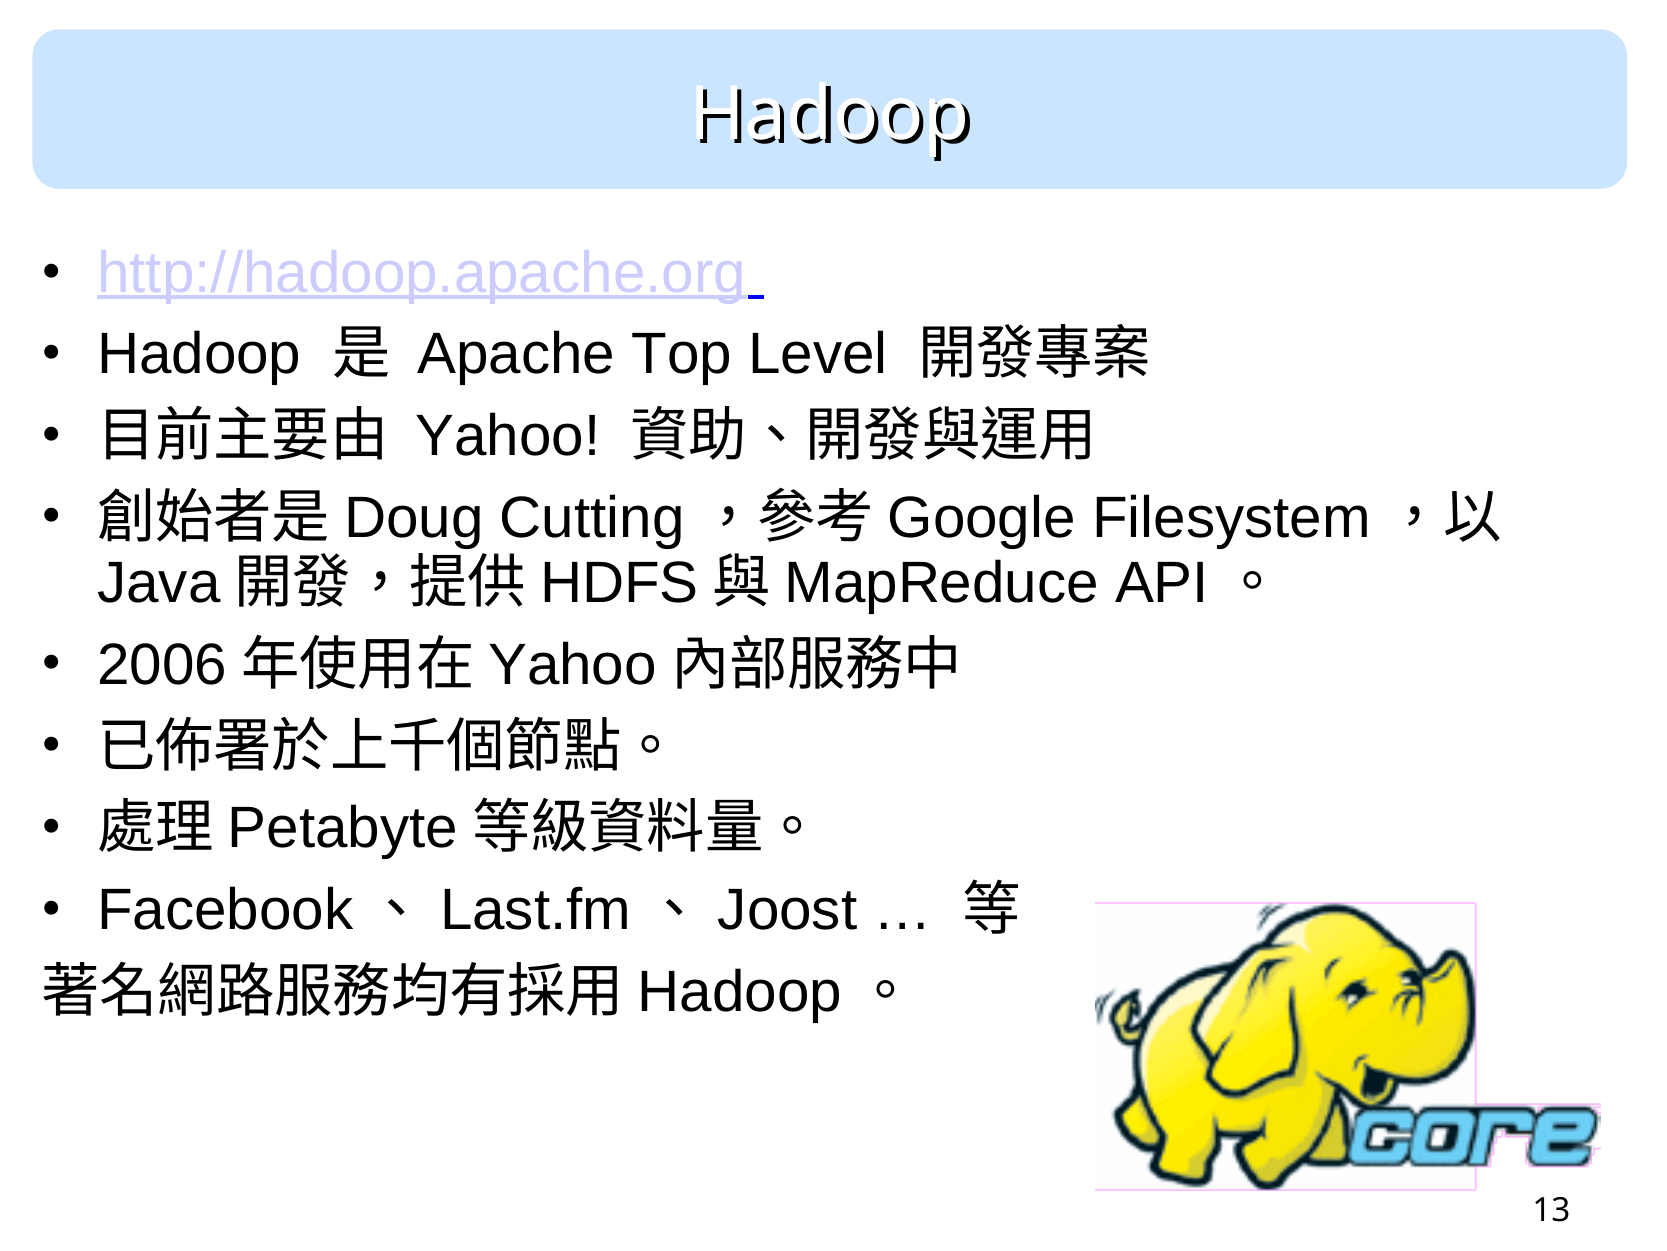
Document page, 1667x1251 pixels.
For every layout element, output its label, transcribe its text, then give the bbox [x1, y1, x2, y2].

text_box Hadoop [32, 29, 1628, 189]
text_box http://hadoop.apache.org Hadoop 是 Apache Top Level 開發專案 目前主要由 Yahoo! 資助、開發與運用 創始者是Doug Cutting，參考Google Filesystem，以Java開發，提供HDFS與MapReduce API。 2006年使用在Yahoo內部服務中 已佈署於上千個節點。 處理Petabyte等級資料量。 Facebook、Last.fm、Joost … 等 著名網路服務均有採用Hadoop。 [41, 236, 1607, 1129]
picture [1095, 898, 1601, 1195]
